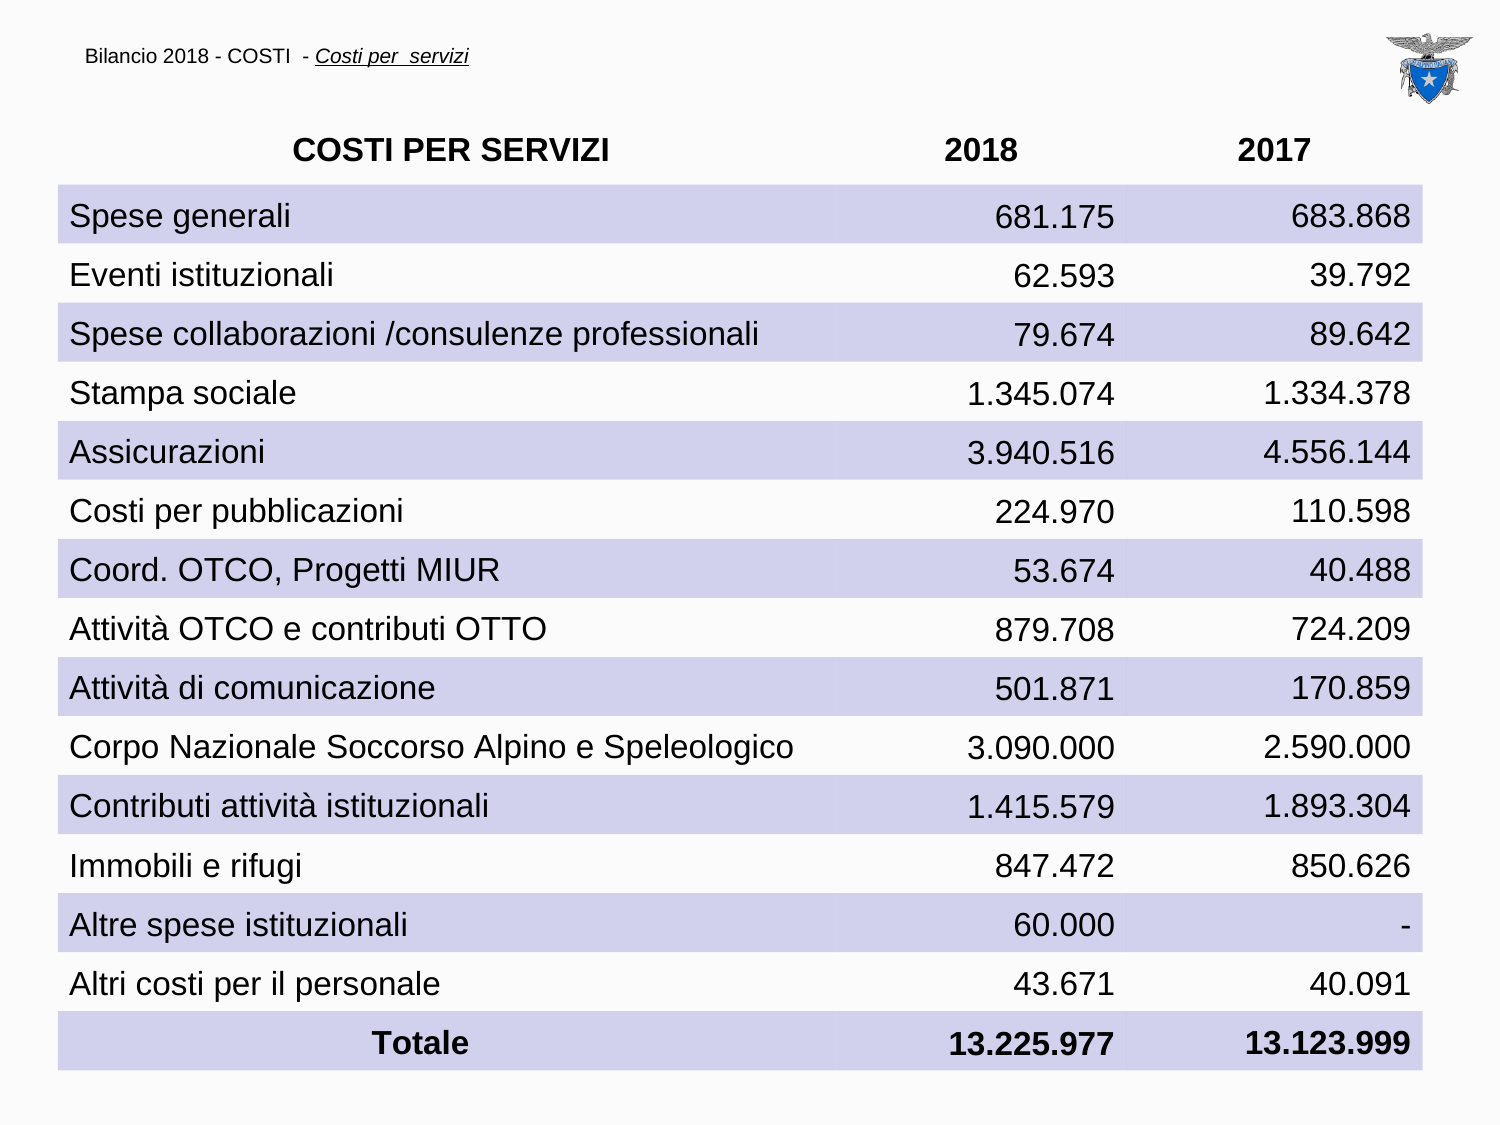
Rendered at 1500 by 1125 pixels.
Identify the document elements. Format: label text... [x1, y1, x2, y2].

table_cell Eventi istituzionali [58, 243, 836, 303]
table_cell Spese collaborazioni /consulenze professionali [58, 303, 836, 362]
table_header 2018 [836, 112, 1127, 185]
table_cell - [1127, 893, 1423, 952]
table_cell 724.209 [1127, 598, 1423, 657]
table_cell 683.868 [1127, 185, 1423, 243]
table_header 2017 [1127, 112, 1423, 185]
table_cell Altre spese istituzionali [58, 893, 836, 952]
table_cell 3.940.516 [836, 421, 1127, 480]
table_cell Coord. OTCO, Progetti MIUR [58, 539, 836, 598]
table_cell Totale [58, 1011, 836, 1070]
table_cell 847.472 [836, 834, 1127, 893]
table_cell 40.488 [1127, 539, 1423, 598]
table_cell 39.792 [1127, 243, 1423, 303]
table_cell 879.708 [836, 598, 1127, 657]
table_cell 501.871 [836, 657, 1127, 716]
table_cell 1.334.378 [1127, 362, 1423, 421]
table_cell 43.671 [836, 952, 1127, 1011]
table_cell 40.091 [1127, 952, 1423, 1011]
table_cell 224.970 [836, 480, 1127, 539]
table_cell Stampa sociale [58, 362, 836, 421]
text_box Bilancio 2018 - COSTI - Costi per servizi [70, 35, 633, 76]
table_cell 850.626 [1127, 834, 1423, 893]
table_header COSTI PER SERVIZI [58, 112, 836, 185]
table_cell 53.674 [836, 539, 1127, 598]
table_cell Costi per pubblicazioni [58, 480, 836, 539]
table_cell 79.674 [836, 303, 1127, 362]
table_cell Attività di comunicazione [58, 657, 836, 716]
table_cell 681.175 [836, 185, 1127, 243]
table_cell 60.000 [836, 893, 1127, 952]
table_cell Altri costi per il personale [58, 952, 836, 1011]
table_cell Contributi attività istituzionali [58, 775, 836, 834]
table_cell Corpo Nazionale Soccorso Alpino e Speleologico [58, 716, 836, 775]
table_cell 13.225.977 [836, 1011, 1127, 1070]
table_cell 2.590.000 [1127, 716, 1423, 775]
table_cell 4.556.144 [1127, 421, 1423, 480]
table_cell Spese generali [58, 185, 836, 243]
table_cell 110.598 [1127, 480, 1423, 539]
table_cell 89.642 [1127, 303, 1423, 362]
table_cell 1.893.304 [1127, 775, 1423, 834]
table_cell 170.859 [1127, 657, 1423, 716]
table_cell 62.593 [836, 243, 1127, 303]
picture [1382, 29, 1477, 112]
table_cell Immobili e rifugi [58, 834, 836, 893]
table_cell Attività OTCO e contributi OTTO [58, 598, 836, 657]
table_cell Assicurazioni [58, 421, 836, 480]
table_cell 3.090.000 [836, 716, 1127, 775]
table_cell 1.415.579 [836, 775, 1127, 834]
table_cell 1.345.074 [836, 362, 1127, 421]
table_cell 13.123.999 [1127, 1011, 1423, 1070]
